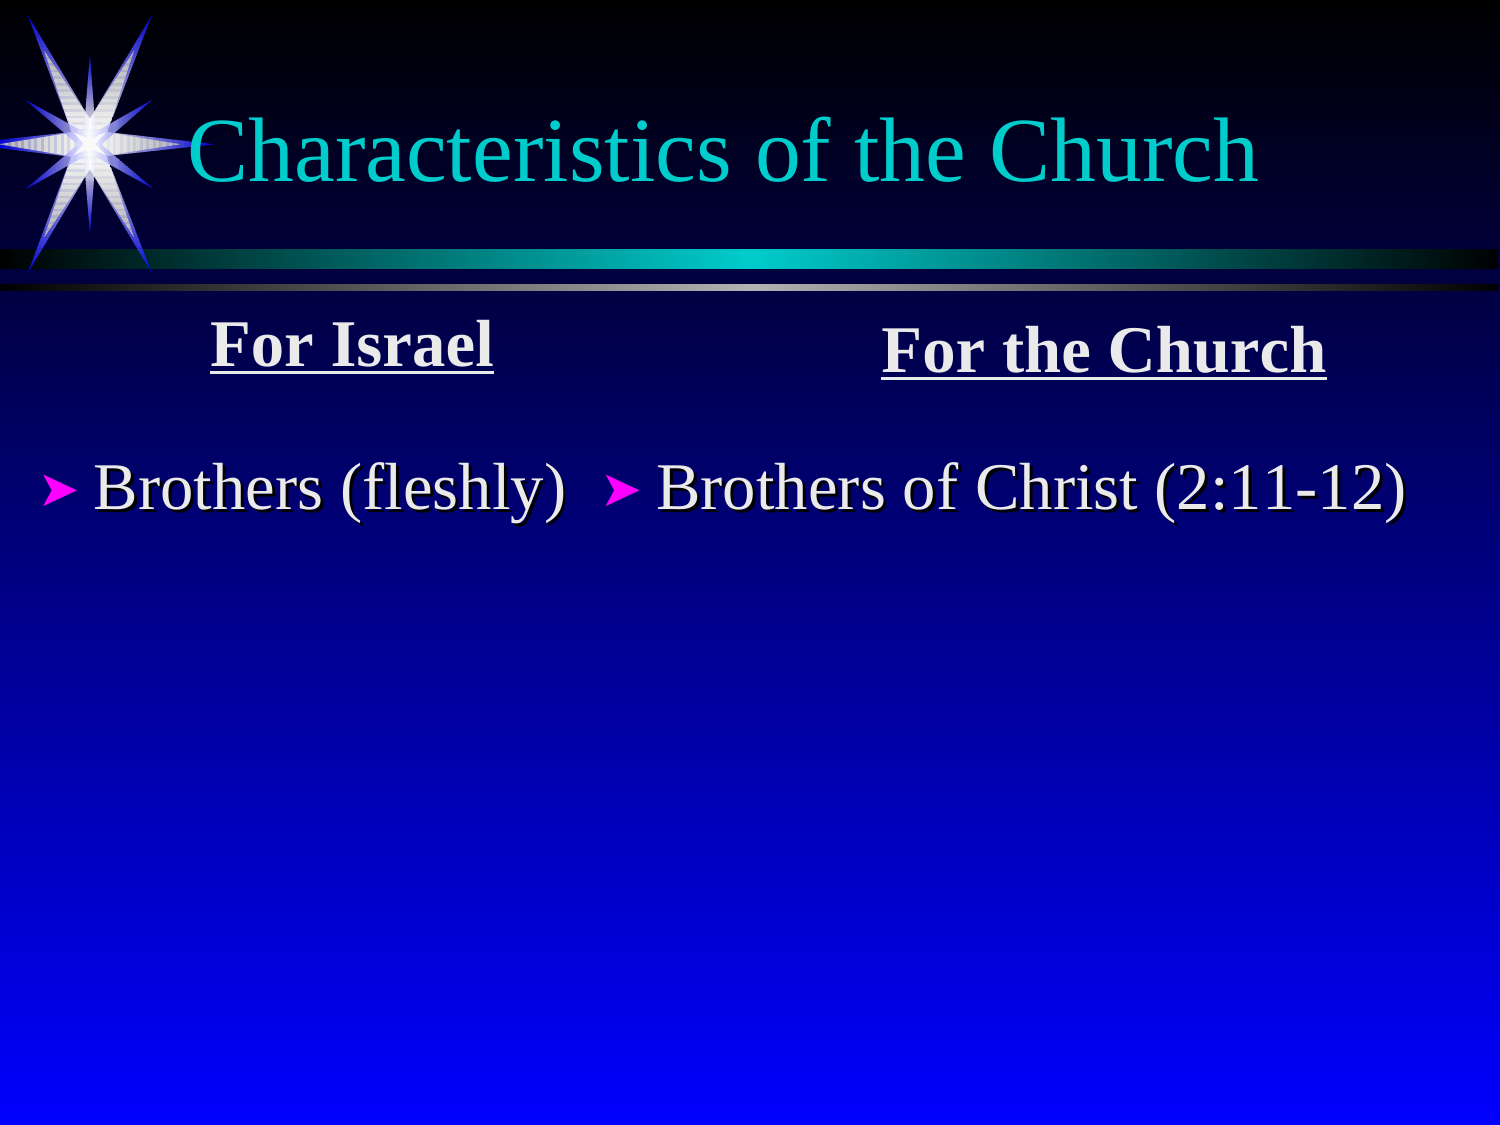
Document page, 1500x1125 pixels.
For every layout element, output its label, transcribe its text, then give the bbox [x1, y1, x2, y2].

title Characteristics of the Church [187, 56, 1463, 244]
list Brothers of Christ (2:11-12) [600, 450, 1463, 1001]
text_box For Israel [195, 299, 533, 389]
text_box For the Church [866, 305, 1361, 469]
list Brothers (fleshly) [37, 450, 600, 1001]
